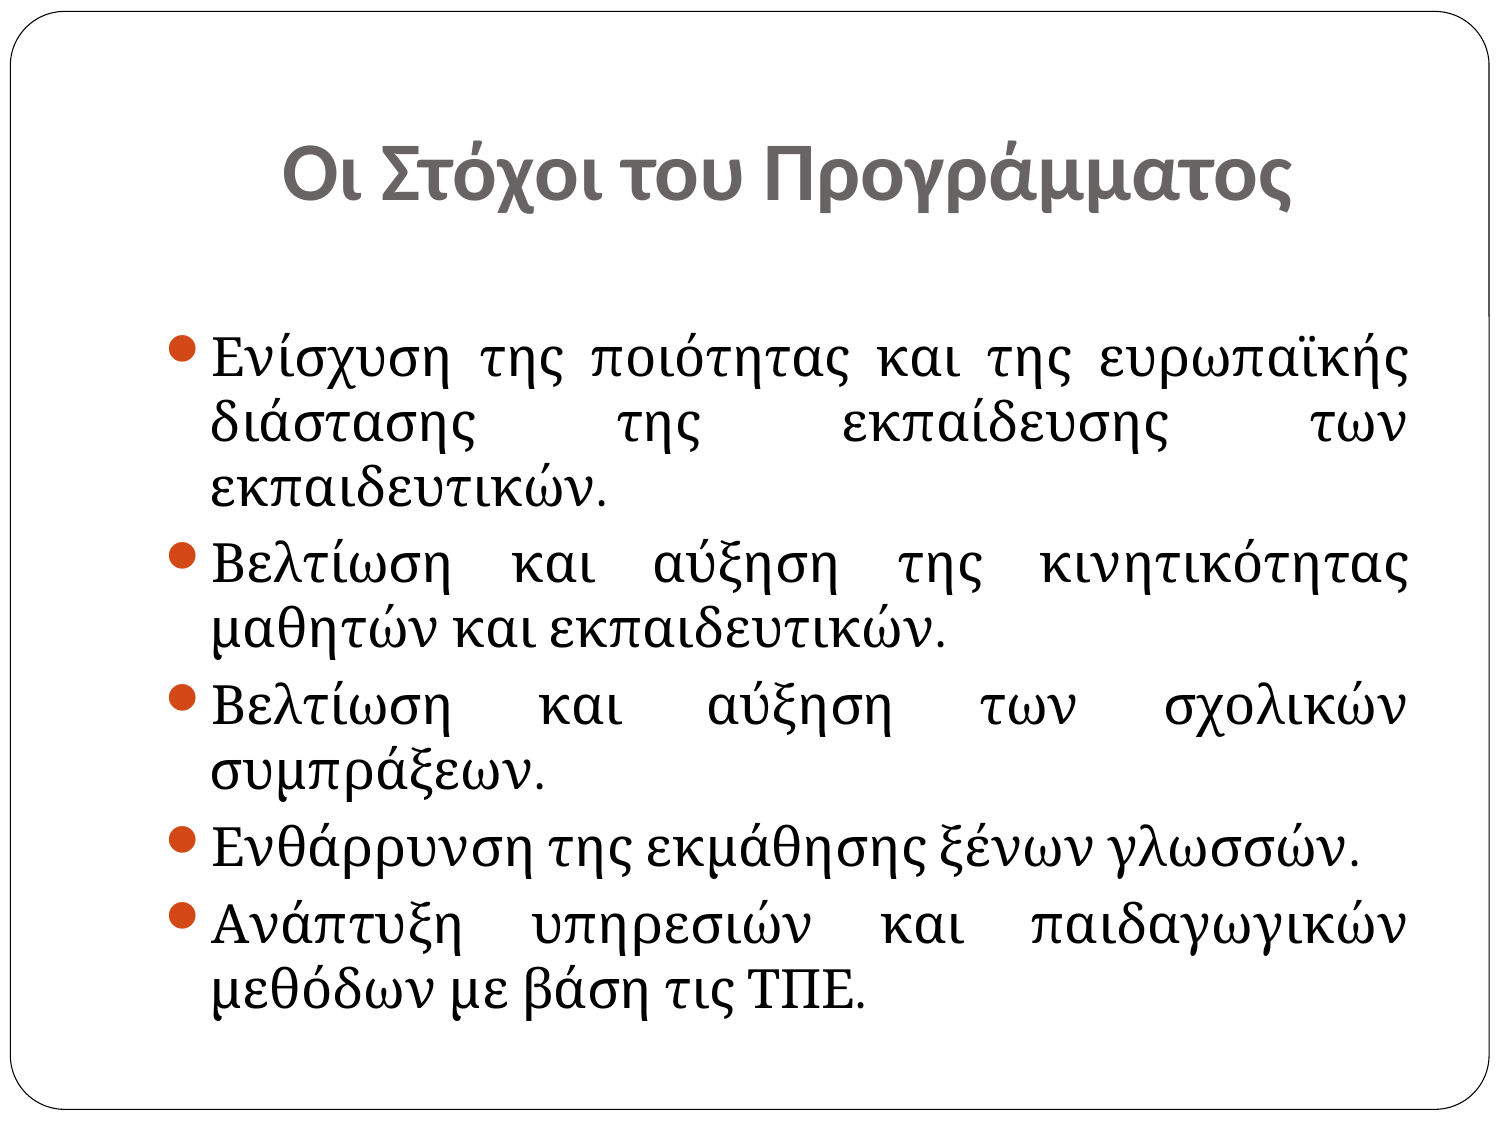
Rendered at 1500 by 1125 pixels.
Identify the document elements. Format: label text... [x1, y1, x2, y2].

title Οι Στόχοι του Προγράμματος [150, 44, 1426, 233]
list Ενίσχυση της ποιότητας και της ευρωπαϊκής διάστασης της εκπαίδευσης των εκπαιδευτικών. Βελτίωση και αύξηση της κινητικότητας μαθητών και εκπαιδευτικών. Βελτίωση και αύξηση των σχολικών συμπράξεων. Ενθάρρυνση της εκμάθησης ξένων γλωσσών. Ανάπτυξη υπηρεσιών και παιδαγωγικών μεθόδων με βάση τις ΤΠΕ. [150, 237, 1426, 988]
